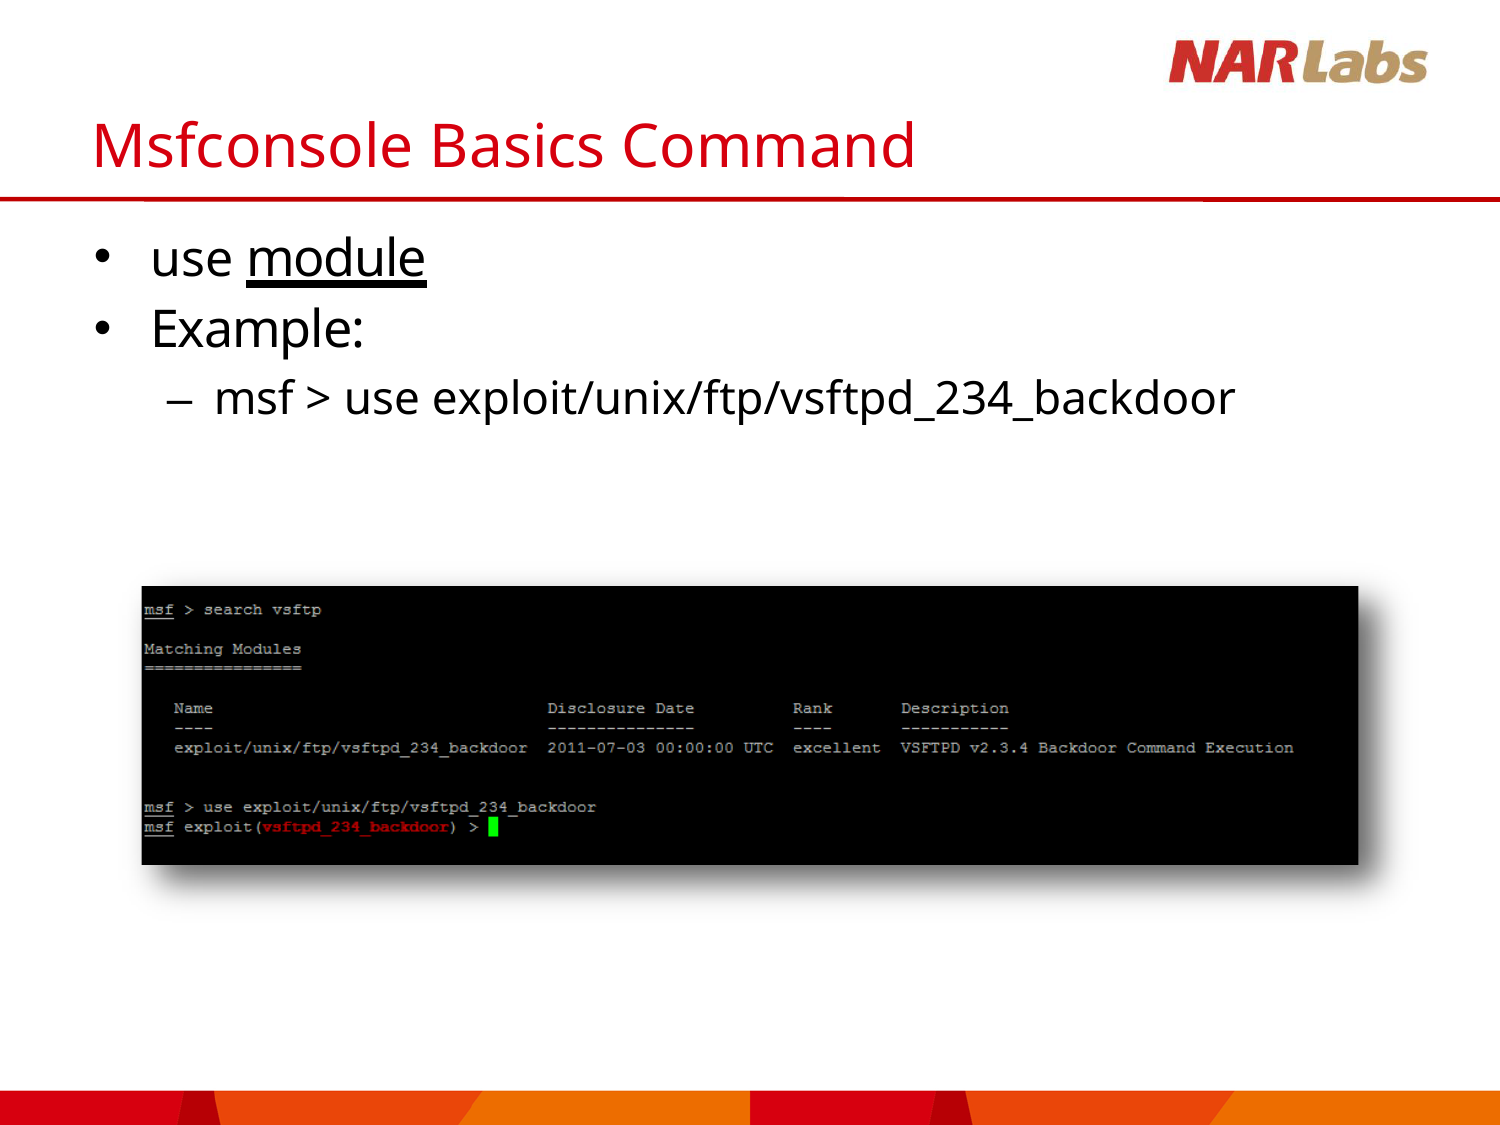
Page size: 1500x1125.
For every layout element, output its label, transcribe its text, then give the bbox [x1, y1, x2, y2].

title Msfconsole Basics Command [89, 107, 1411, 189]
text_box [109, 555, 1423, 929]
text_box use module Example: – msf > use exploit/unix/ftp/vsftpd_234_backdoor [89, 223, 1252, 426]
